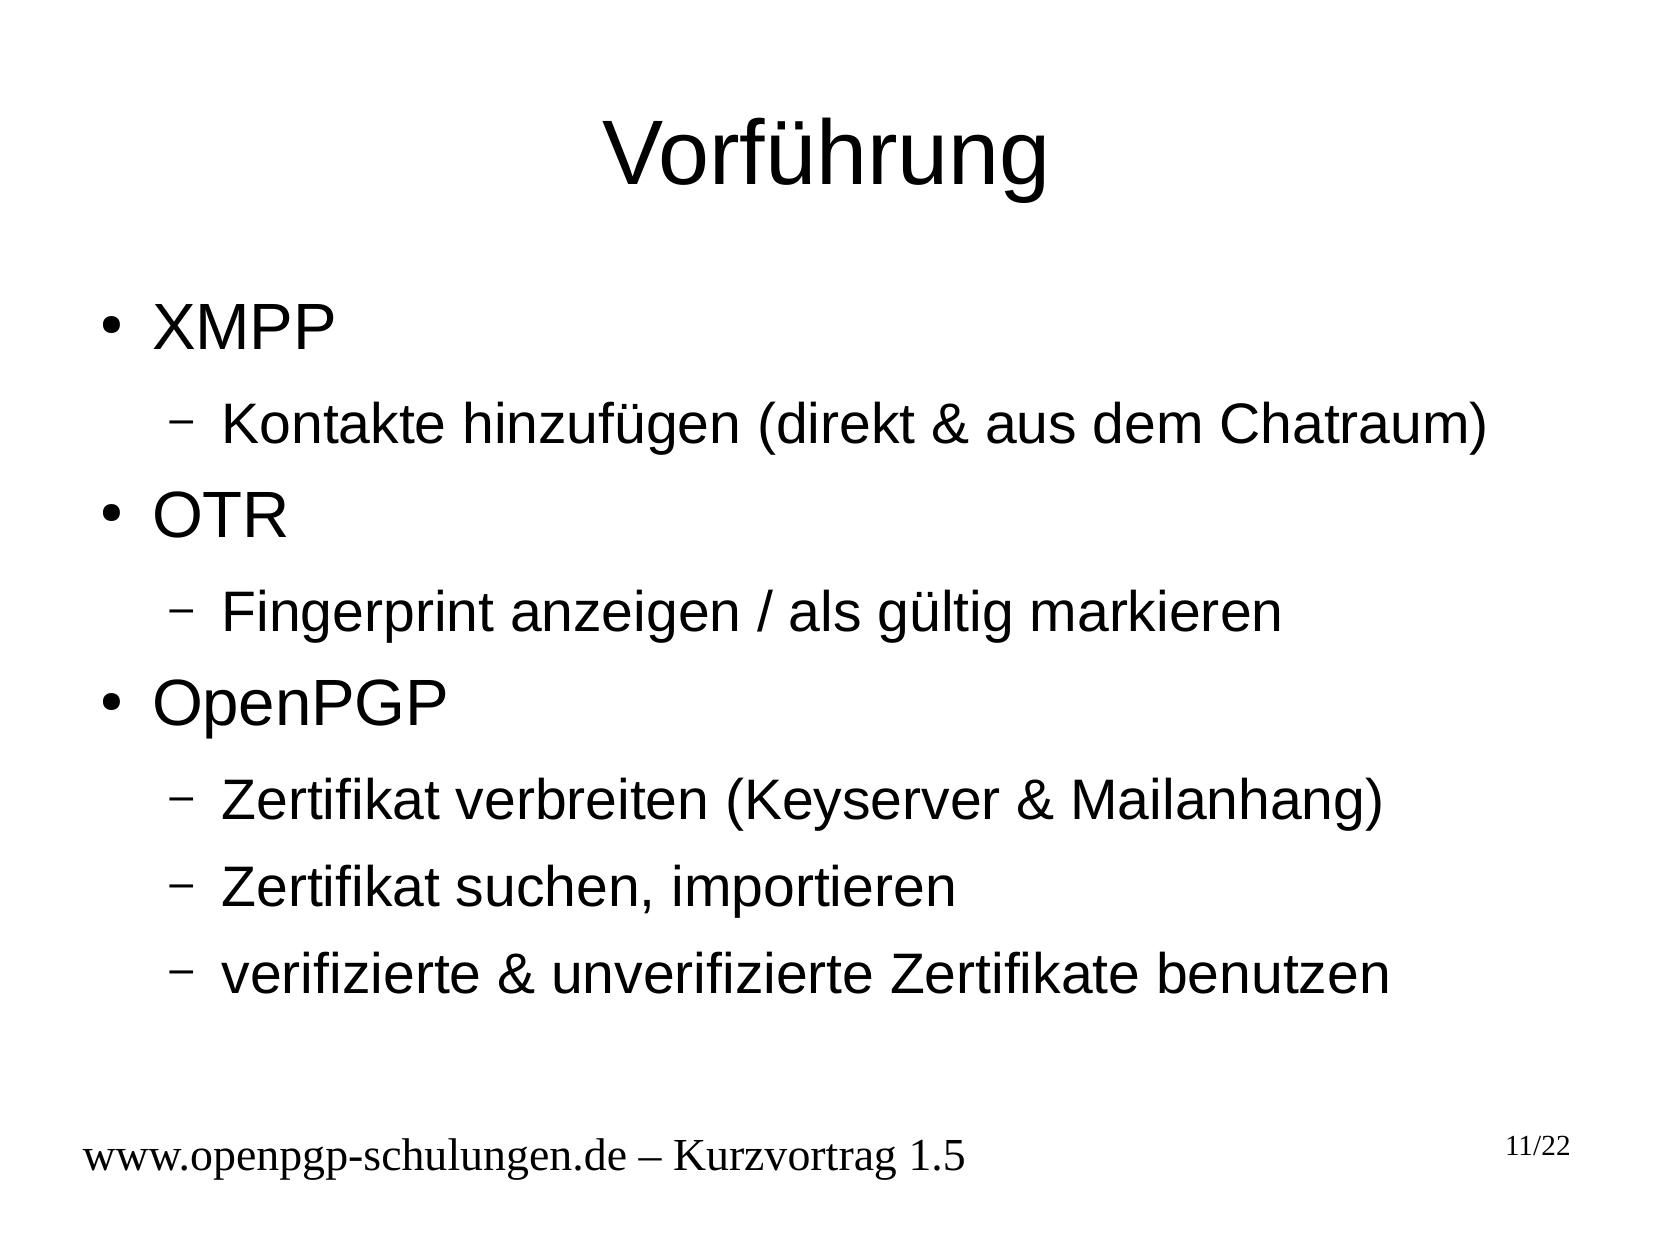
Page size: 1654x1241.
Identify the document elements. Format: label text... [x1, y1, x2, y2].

title Vorführung [82, 49, 1571, 257]
list XMPP Kontakte hinzufügen (direkt & aus dem Chatraum) OTR Fingerprint anzeigen / als gültig markieren OpenPGP Zertifikat verbreiten (Keyserver & Mailanhang) Zertifikat suchen, importieren verifizierte & unverifizierte Zertifikate benutzen [82, 290, 1538, 1010]
